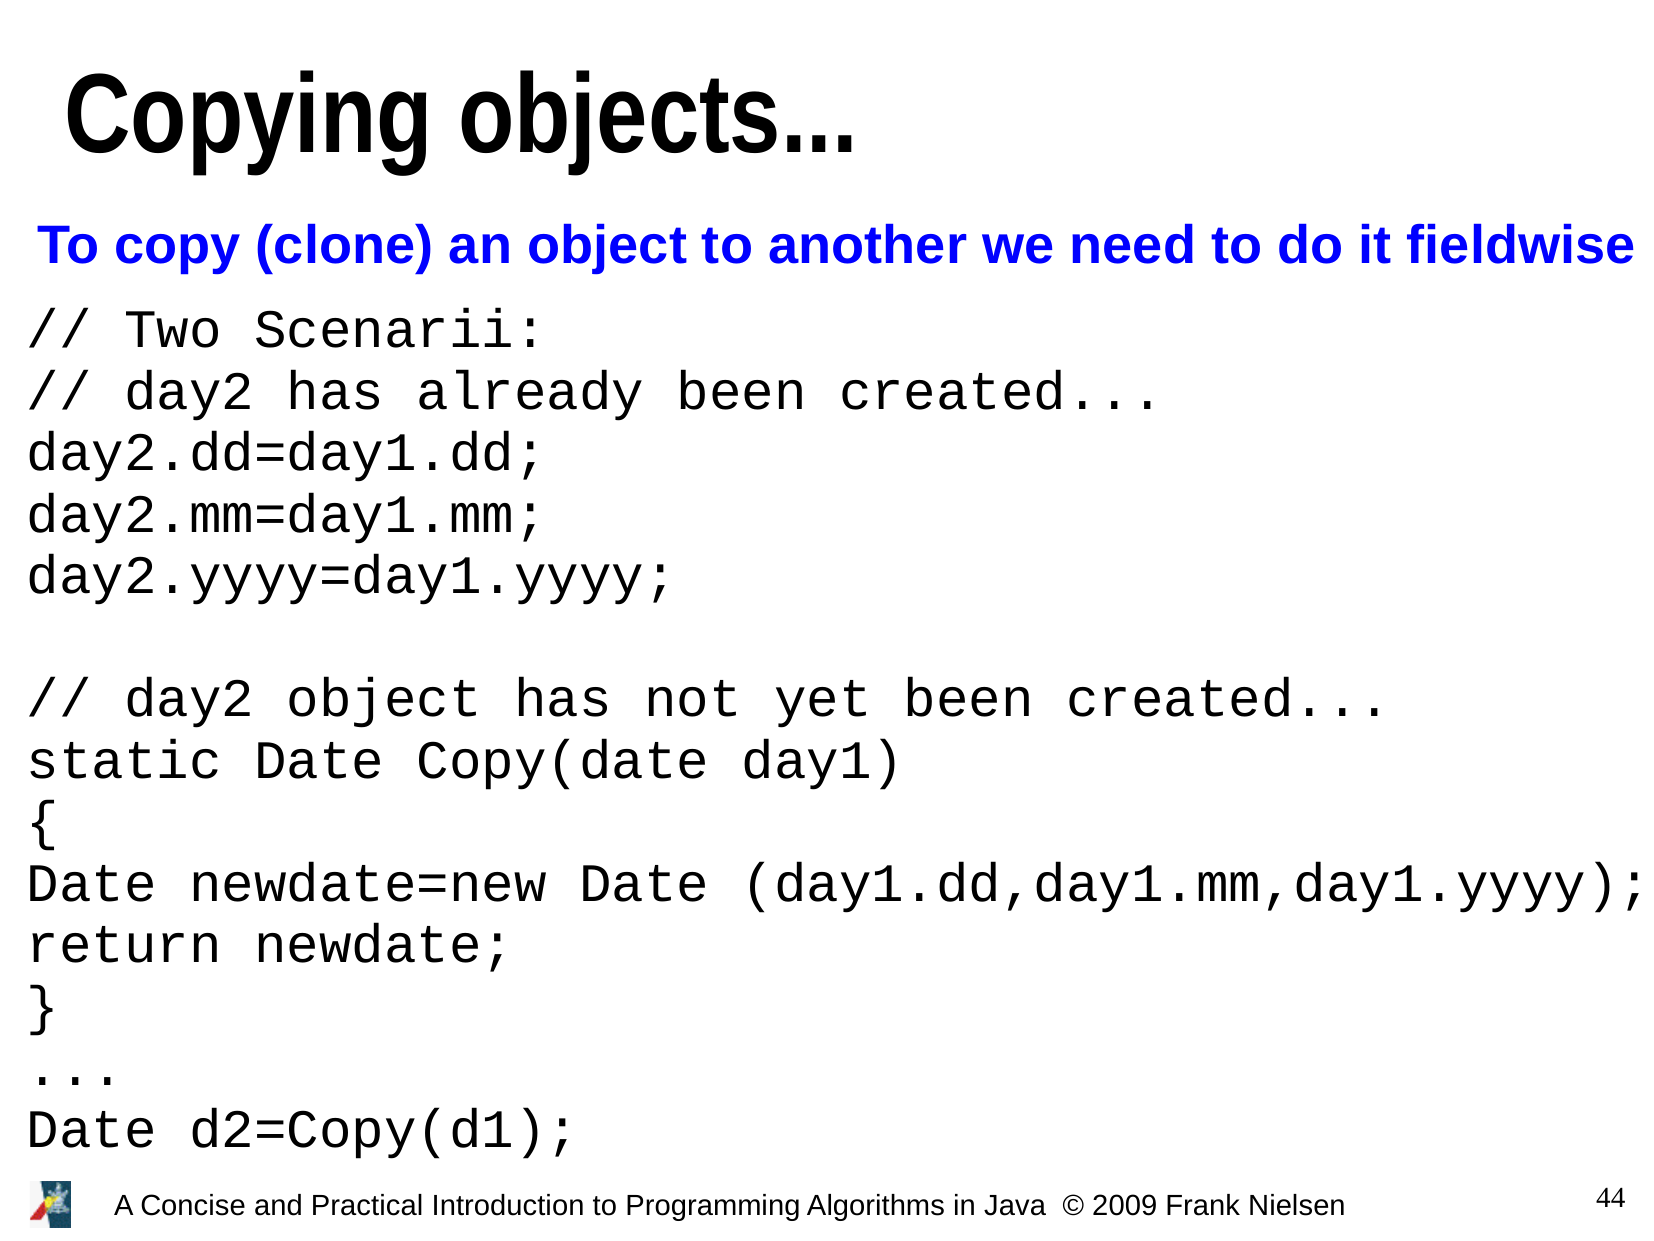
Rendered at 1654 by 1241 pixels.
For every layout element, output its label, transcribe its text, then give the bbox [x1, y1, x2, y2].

picture [29, 1181, 71, 1228]
text_box To copy (clone) an object to another we need to do it fieldwise [22, 206, 1654, 284]
text_box Copying objects... [49, 39, 874, 184]
text_box // Two Scenarii: // day2 has already been created... day2.dd=day1.dd; day2.mm=day1.mm; day2.yyyy=day1.yyyy; // day2 object has not yet been created... static Date Copy(date day1) { Date newdate=new Date (day1.dd,day1.mm,day1.yyyy); return newdate; } ... Date d2=Copy(d1); [11, 295, 1654, 1177]
